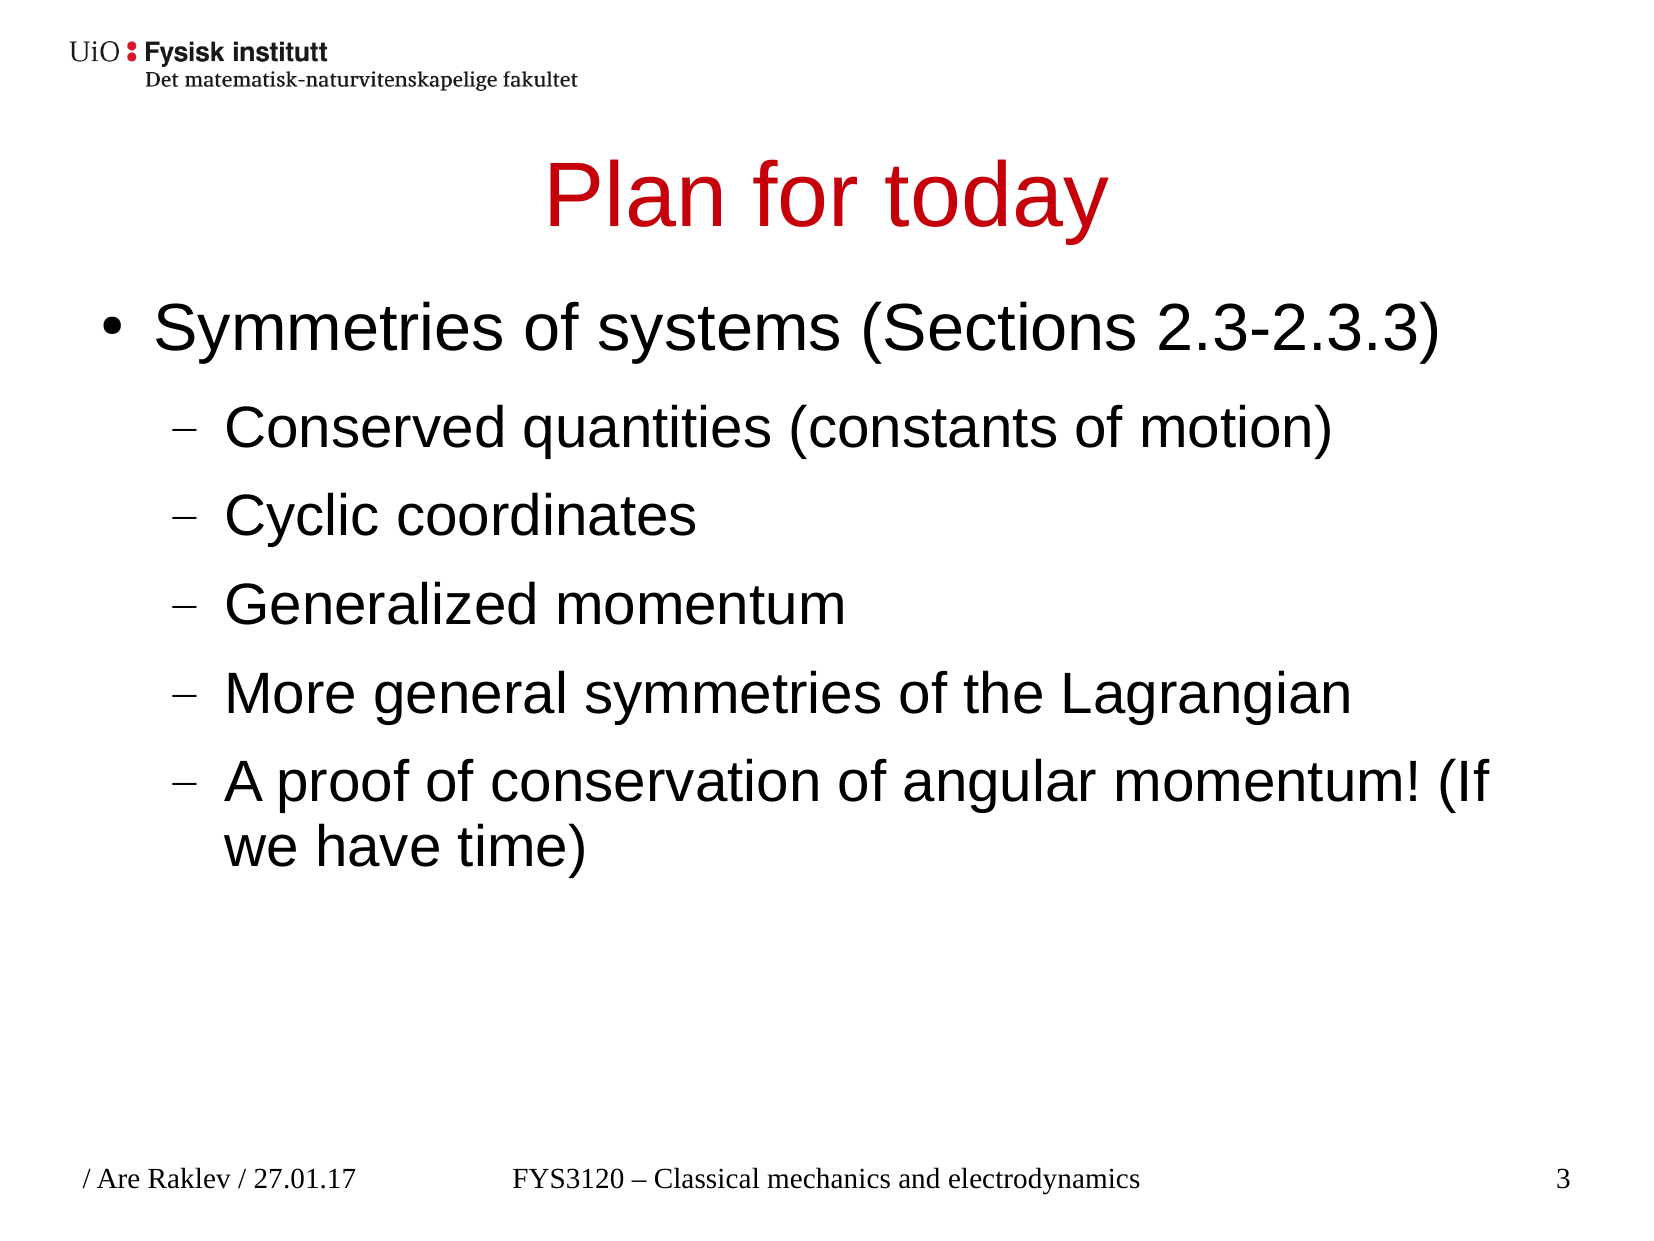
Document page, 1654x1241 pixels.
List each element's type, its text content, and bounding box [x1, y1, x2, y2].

list Symmetries of systems (Sections 2.3-2.3.3) Conserved quantities (constants of motion) Cyclic coordinates Generalized momentum More general symmetries of the Lagrangian A proof of conservation of angular momentum! (If we have time) [82, 290, 1571, 1094]
title Plan for today [82, 90, 1571, 290]
picture [68, 37, 581, 93]
